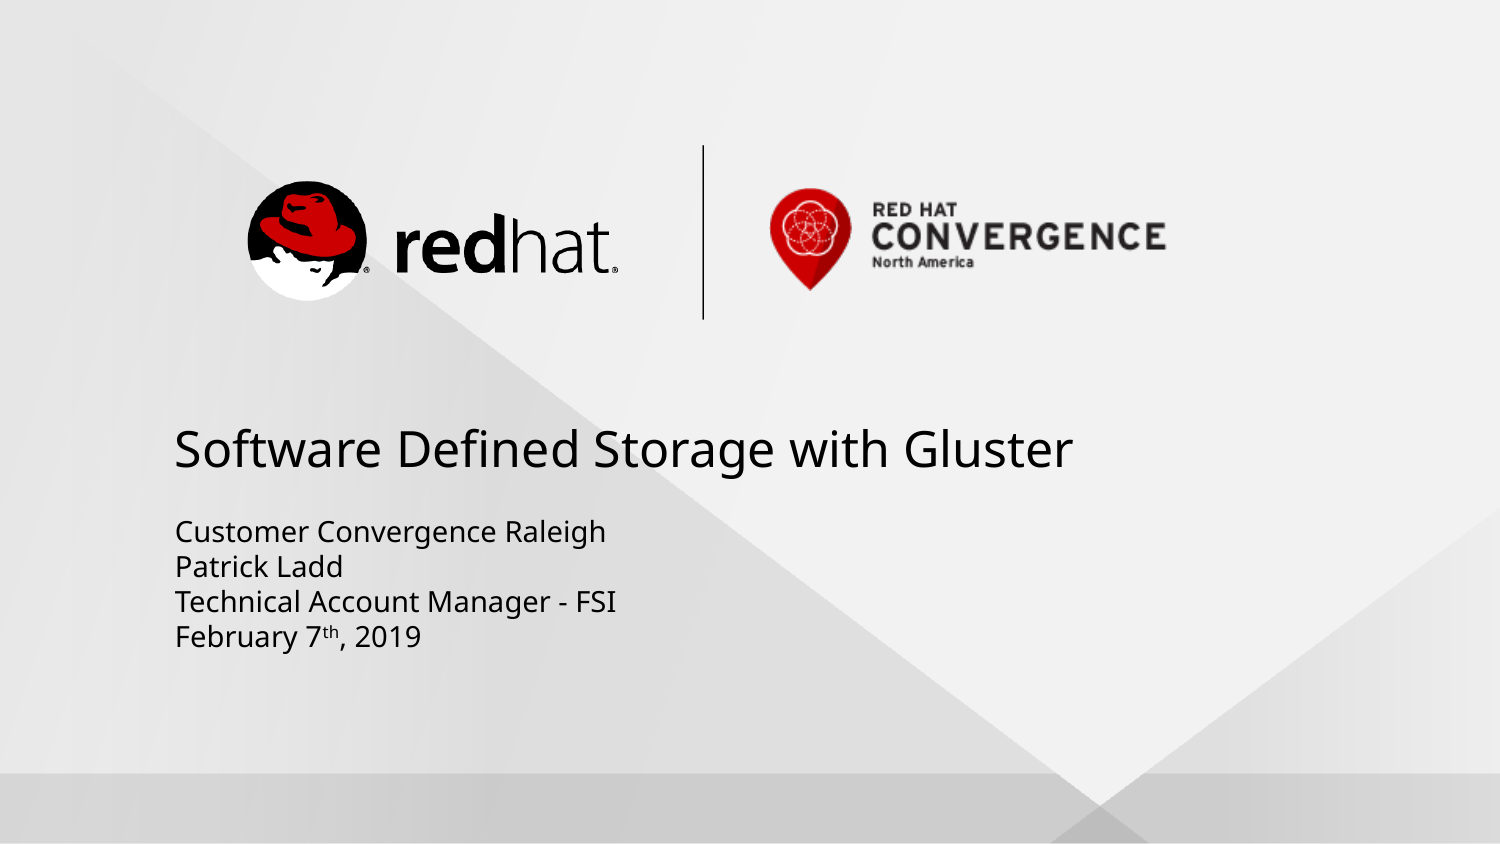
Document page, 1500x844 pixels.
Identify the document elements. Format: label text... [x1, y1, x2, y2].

picture [0, 0, 1500, 844]
subtitle Customer Convergence Raleigh Patrick Ladd Technical Account Manager - FSI February 7th, 2019 [160, 498, 1451, 629]
title Software Defined Storage with Gluster [160, 417, 1451, 493]
